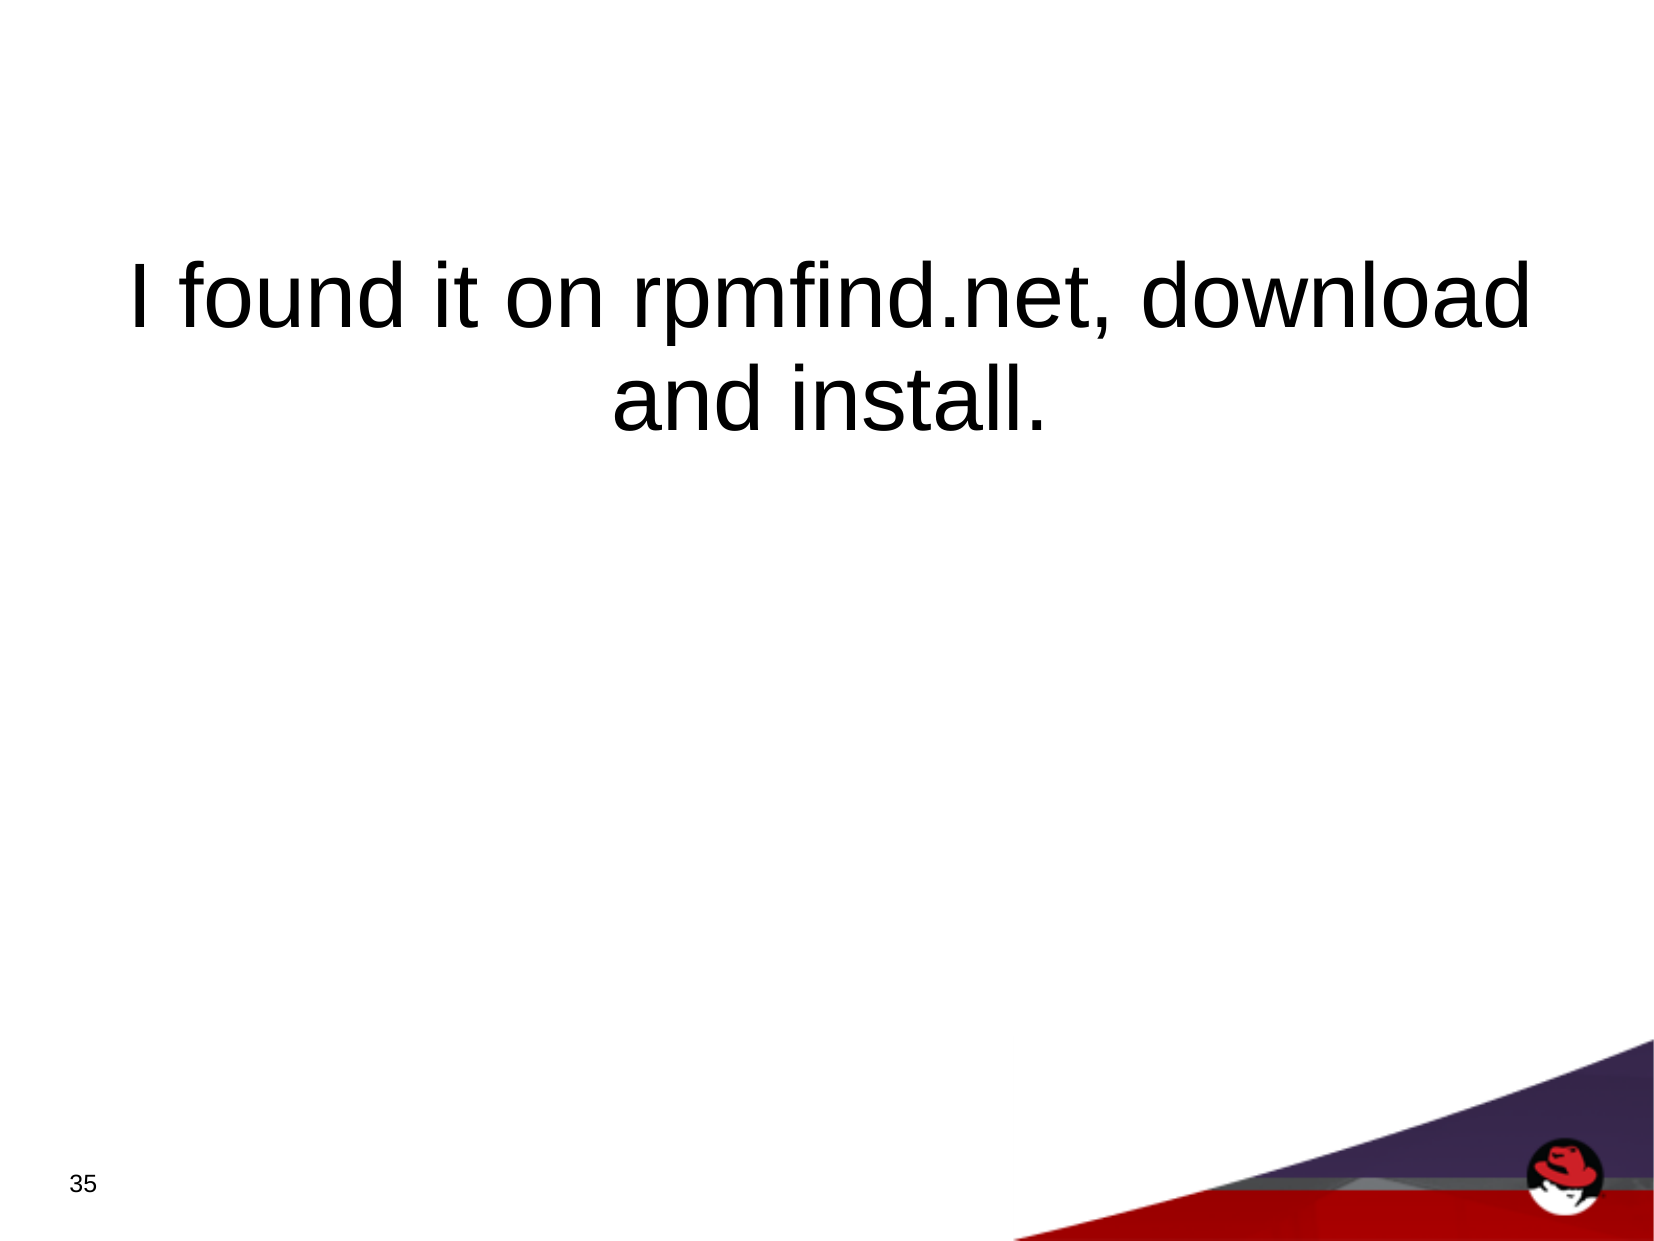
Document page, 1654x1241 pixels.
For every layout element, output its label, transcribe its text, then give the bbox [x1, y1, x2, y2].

list I found it on rpmfind.net, download and install. [86, 244, 1576, 1039]
picture [1012, 1036, 1654, 1241]
